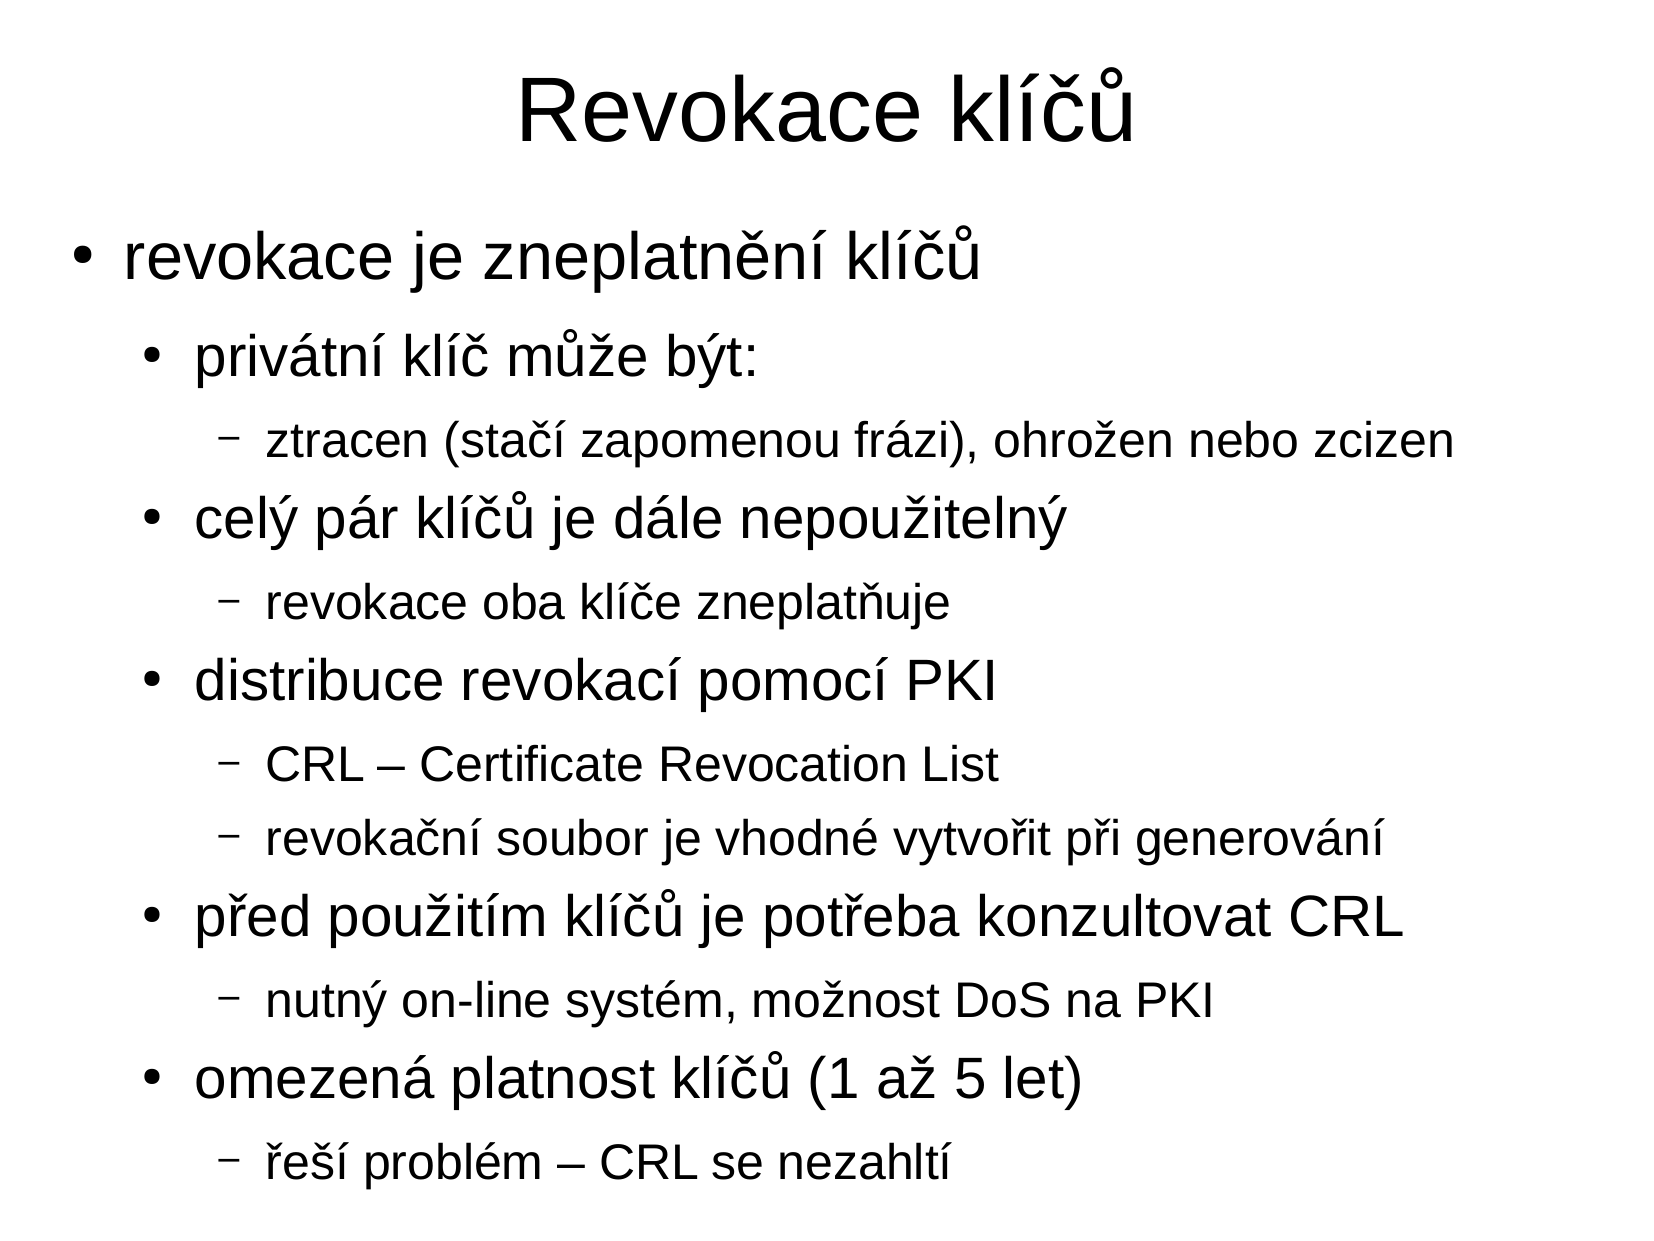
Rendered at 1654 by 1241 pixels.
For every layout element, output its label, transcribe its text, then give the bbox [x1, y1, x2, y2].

title Revokace klíčů [82, 53, 1571, 167]
list revokace je zneplatnění klíčů privátní klíč může být: ztracen (stačí zapomenou frázi), ohrožen nebo zcizen celý pár klíčů je dále nepoužitelný revokace oba klíče zneplatňuje distribuce revokací pomocí PKI CRL – Certificate Revocation List revokační soubor je vhodné vytvořit při generování před použitím klíčů je potřeba konzultovat CRL nutný on-line systém, možnost DoS na PKI omezená platnost klíčů (1 až 5 let) řeší problém – CRL se nezahltí [53, 219, 1625, 1190]
